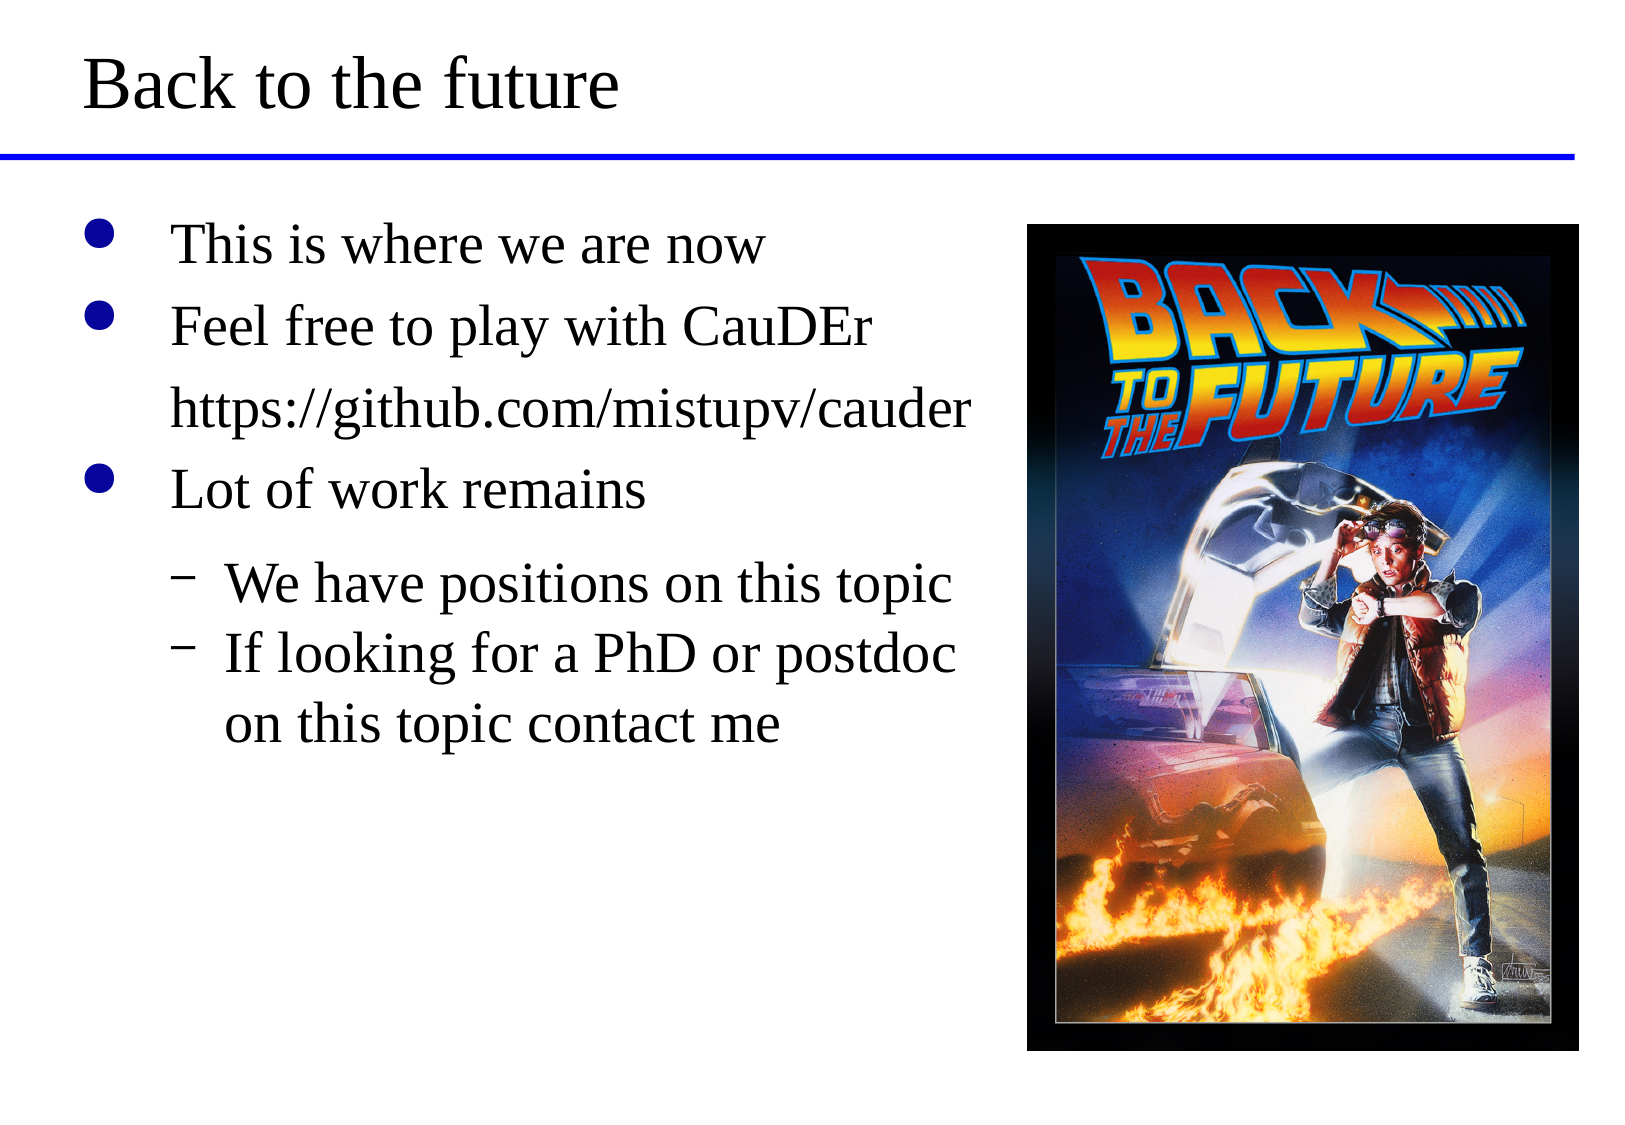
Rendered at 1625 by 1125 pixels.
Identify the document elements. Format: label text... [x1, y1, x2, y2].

title Back to the future [67, 27, 1544, 131]
picture [1027, 224, 1579, 1051]
list This is where we are now Feel free to play with CauDEr https://github.com/mistupv/cauder Lot of work remains We have positions on this topic If looking for a PhD or postdoc on this topic contact me [67, 198, 1478, 1061]
